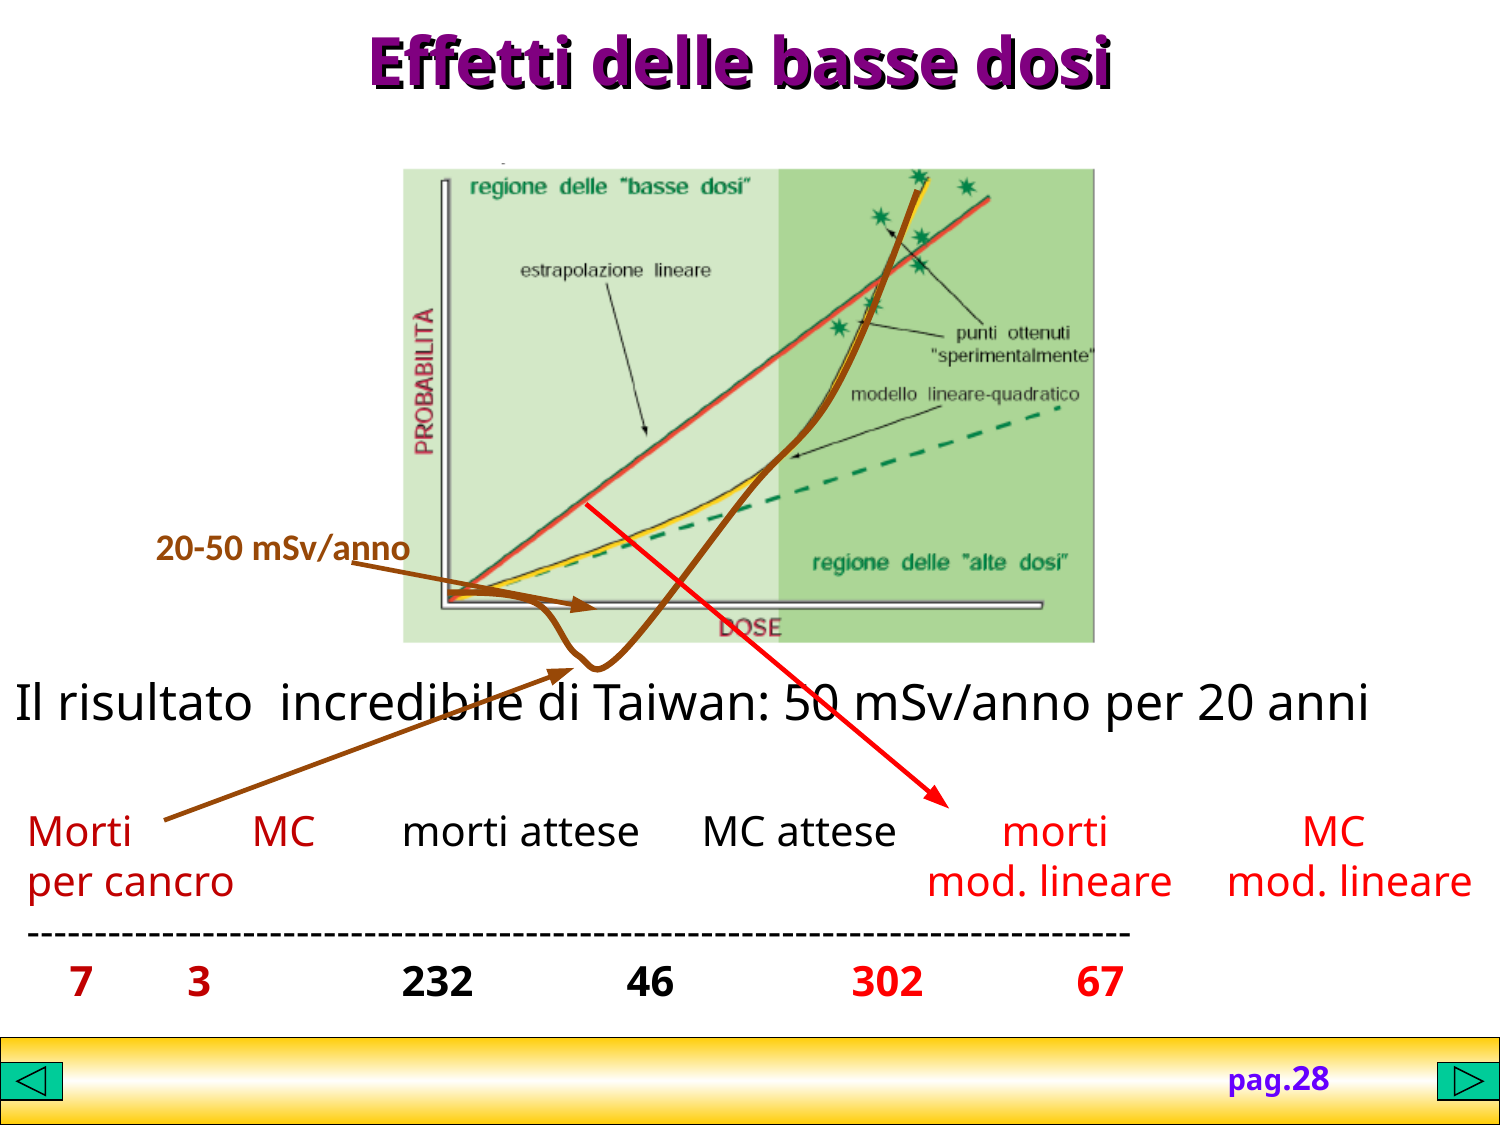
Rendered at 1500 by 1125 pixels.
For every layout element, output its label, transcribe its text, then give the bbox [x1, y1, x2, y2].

picture [627, 587, 760, 654]
text_box Il risultato incredibile di Taiwan: 50 mSv/anno per 20 anni [780, 662, 1406, 738]
picture [391, 163, 1109, 654]
picture [391, 576, 570, 654]
text_box 20-50 mSv/anno [140, 515, 513, 576]
text_box Il risultato incredibile di Taiwan: 50 mSv/anno per 20 anni [0, 662, 860, 738]
text_box Effetti delle basse dosi [351, 11, 1152, 107]
text_box Morti MC morti attese MC attese morti MC per cancro mod. lineare mod. lineare ---------------------------------------------------------------------------------- 7 3 232 46 302 67 [11, 796, 1489, 1013]
